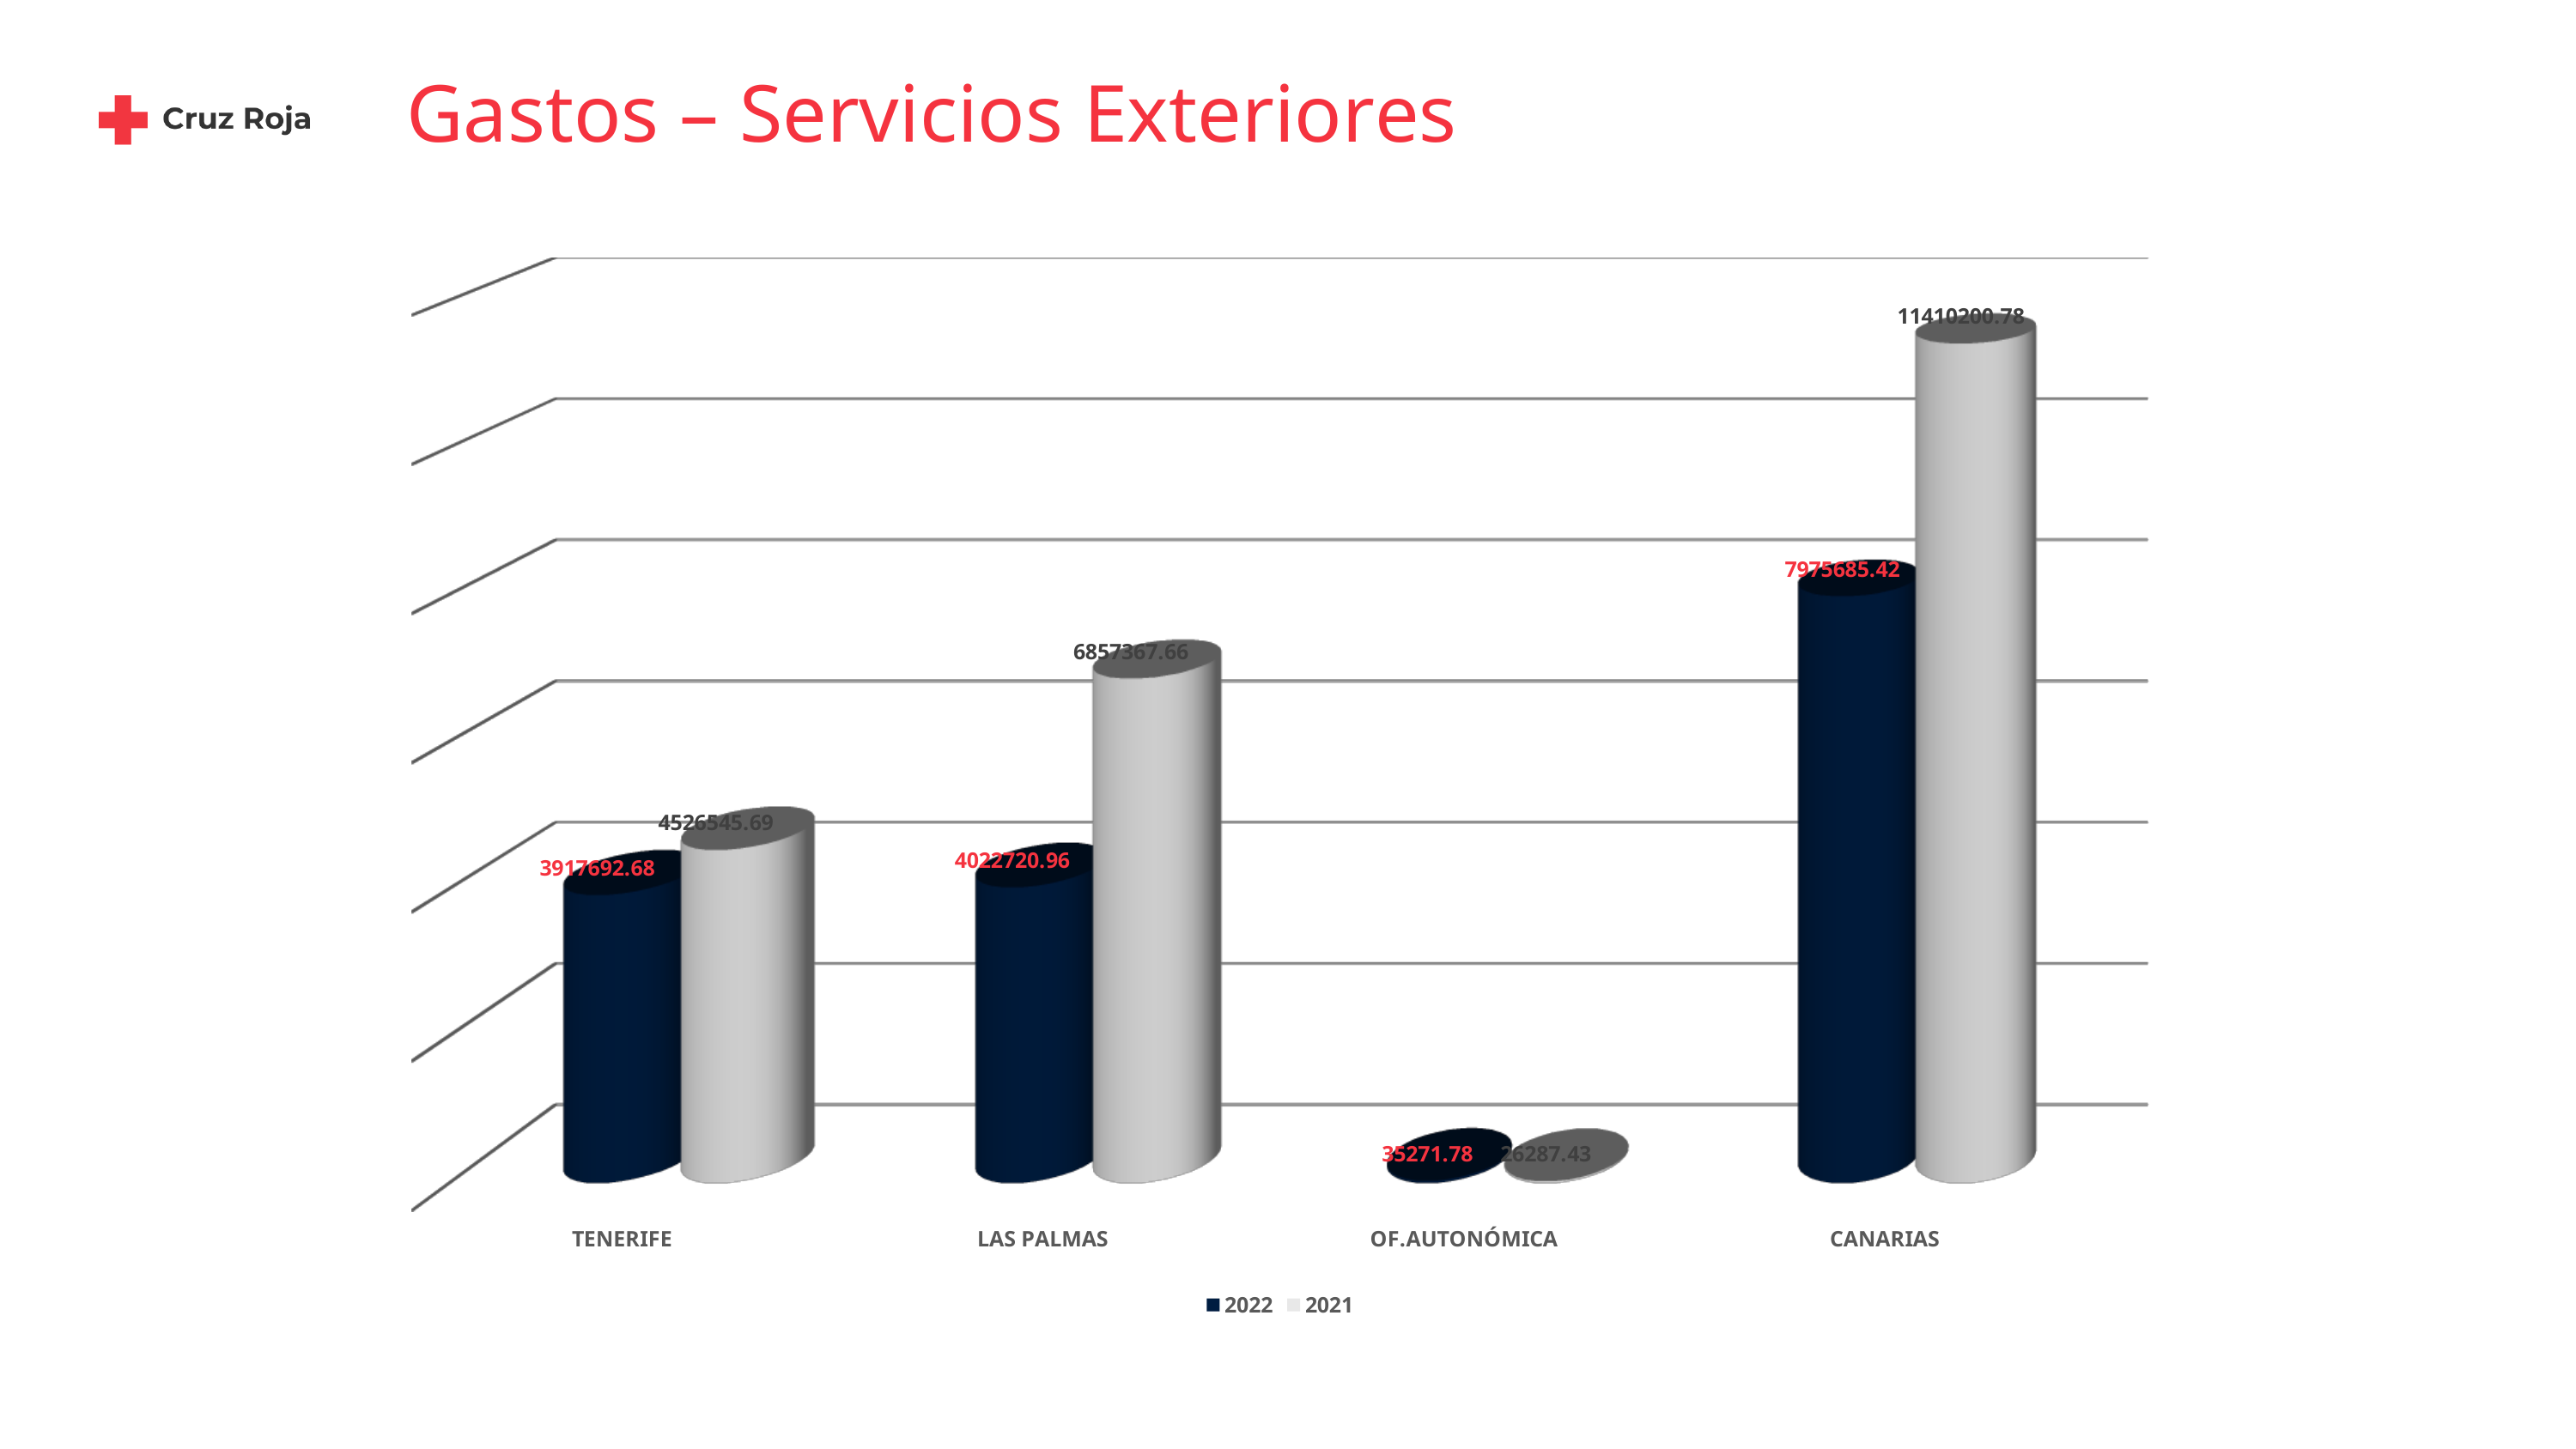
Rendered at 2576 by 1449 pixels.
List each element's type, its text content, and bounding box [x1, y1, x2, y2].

chart [367, 236, 2194, 1325]
text_box Gastos – Servicios Exteriores [393, 75, 2501, 165]
